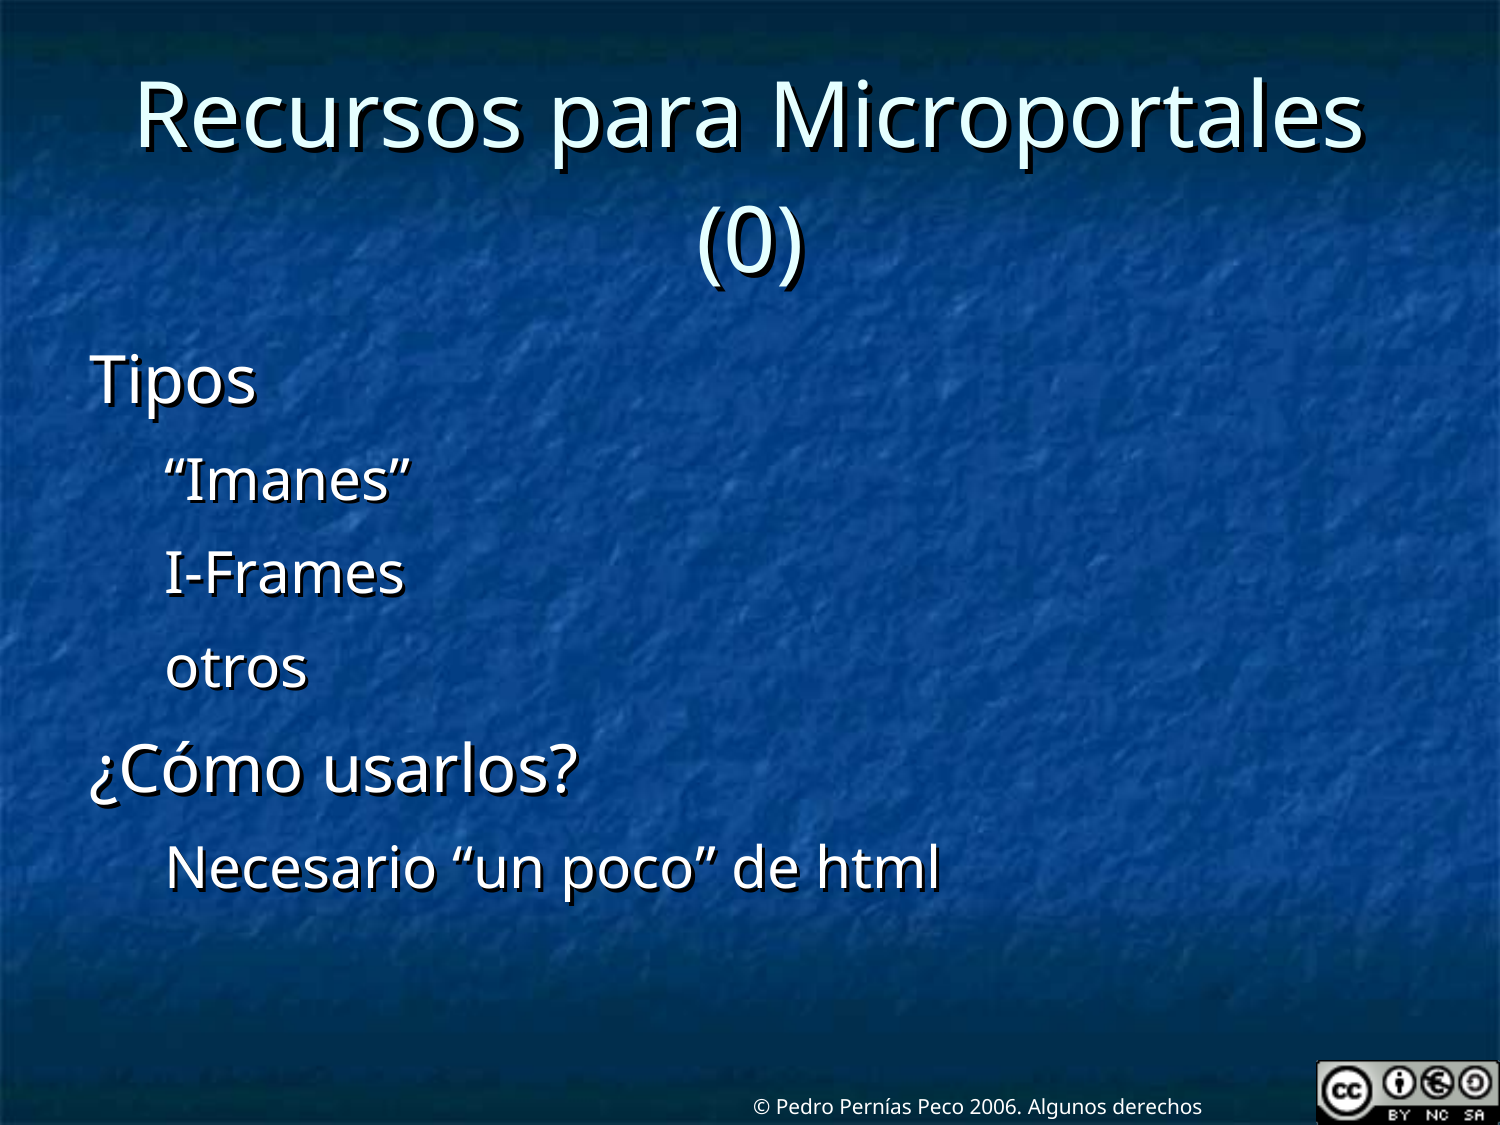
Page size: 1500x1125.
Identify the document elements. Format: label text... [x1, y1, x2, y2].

list Tipos “Imanes” I-Frames otros ¿Cómo usarlos? Necesario “un poco” de html [75, 324, 1426, 1061]
picture [0, 0, 1500, 1125]
picture [1182, 1104, 1189, 1113]
title Recursos para Microportales (0) [75, 62, 1426, 288]
